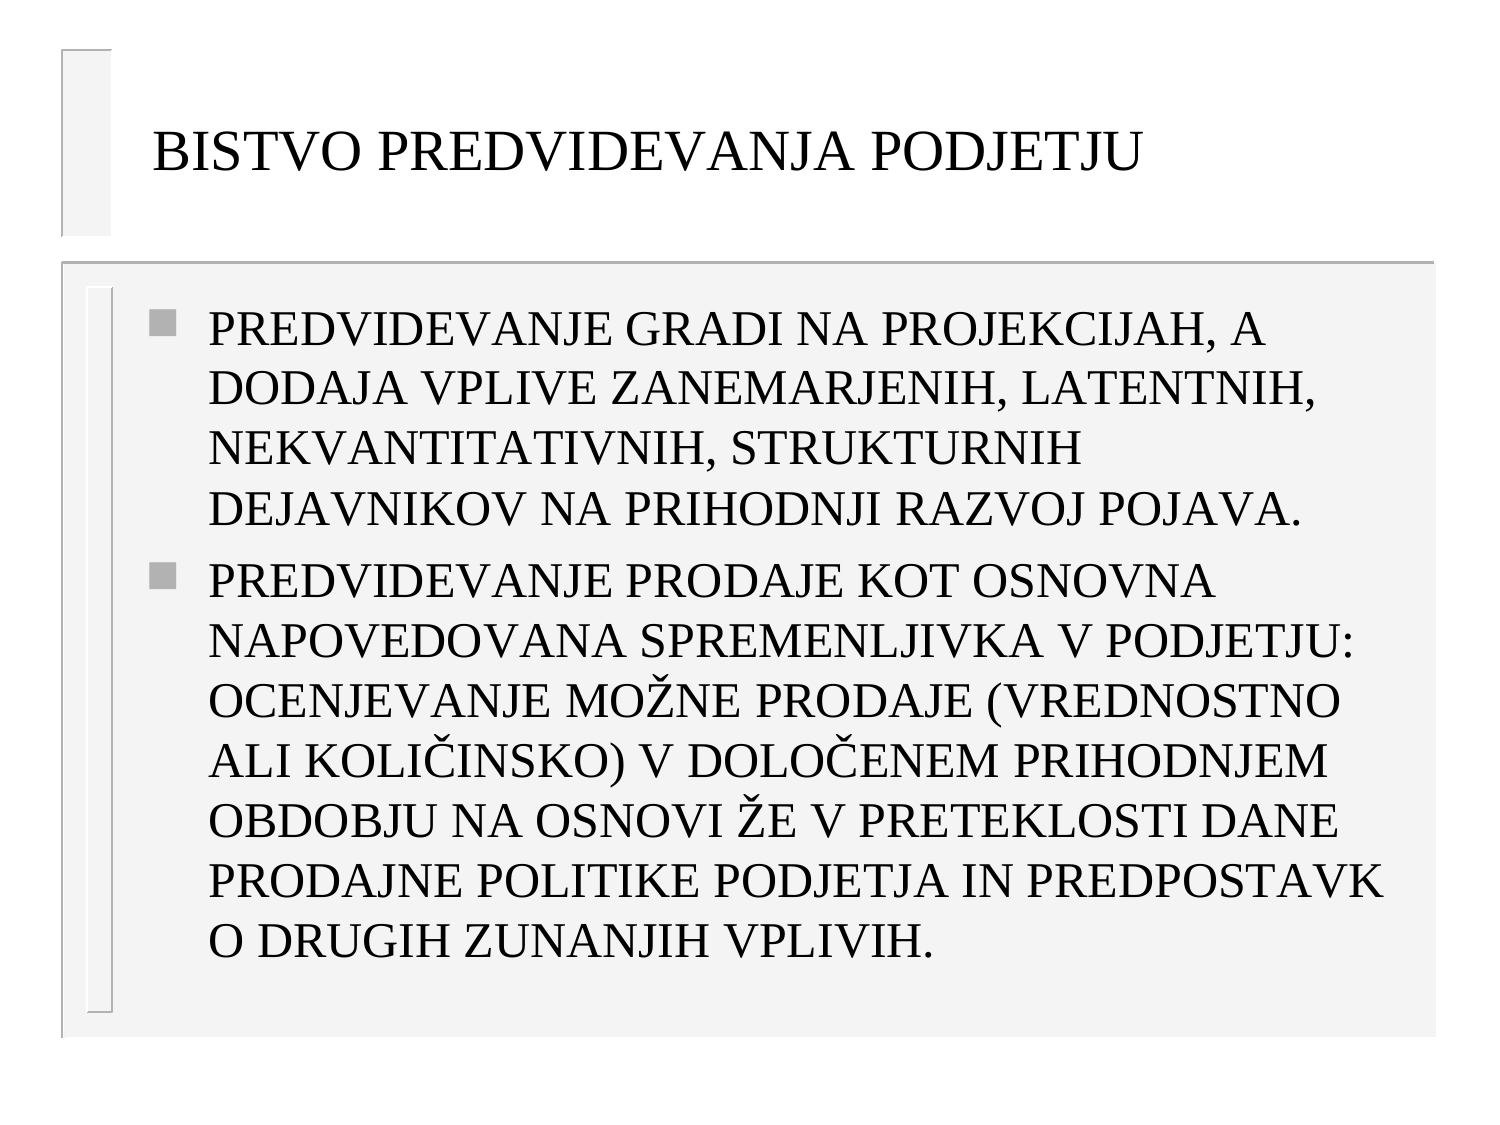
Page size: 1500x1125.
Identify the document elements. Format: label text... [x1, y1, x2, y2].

title BISTVO PREDVIDEVANJA PODJETJU [137, 56, 1413, 238]
list PREDVIDEVANJE GRADI NA PROJEKCIJAH, A DODAJA VPLIVE ZANEMARJENIH, LATENTNIH, NEKVANTITATIVNIH, STRUKTURNIH DEJAVNIKOV NA PRIHODNJI RAZVOJ POJAVA. PREDVIDEVANJE PRODAJE KOT OSNOVNA NAPOVEDOVANA SPREMENLJIVKA V PODJETJU: OCENJEVANJE MOŽNE PRODAJE (VREDNOSTNO ALI KOLIČINSKO) V DOLOČENEM PRIHODNJEM OBDOBJU NA OSNOVI ŽE V PRETEKLOSTI DANE PRODAJNE POLITIKE PODJETJA IN PREDPOSTAVK O DRUGIH ZUNANJIH VPLIVIH. [137, 287, 1413, 976]
